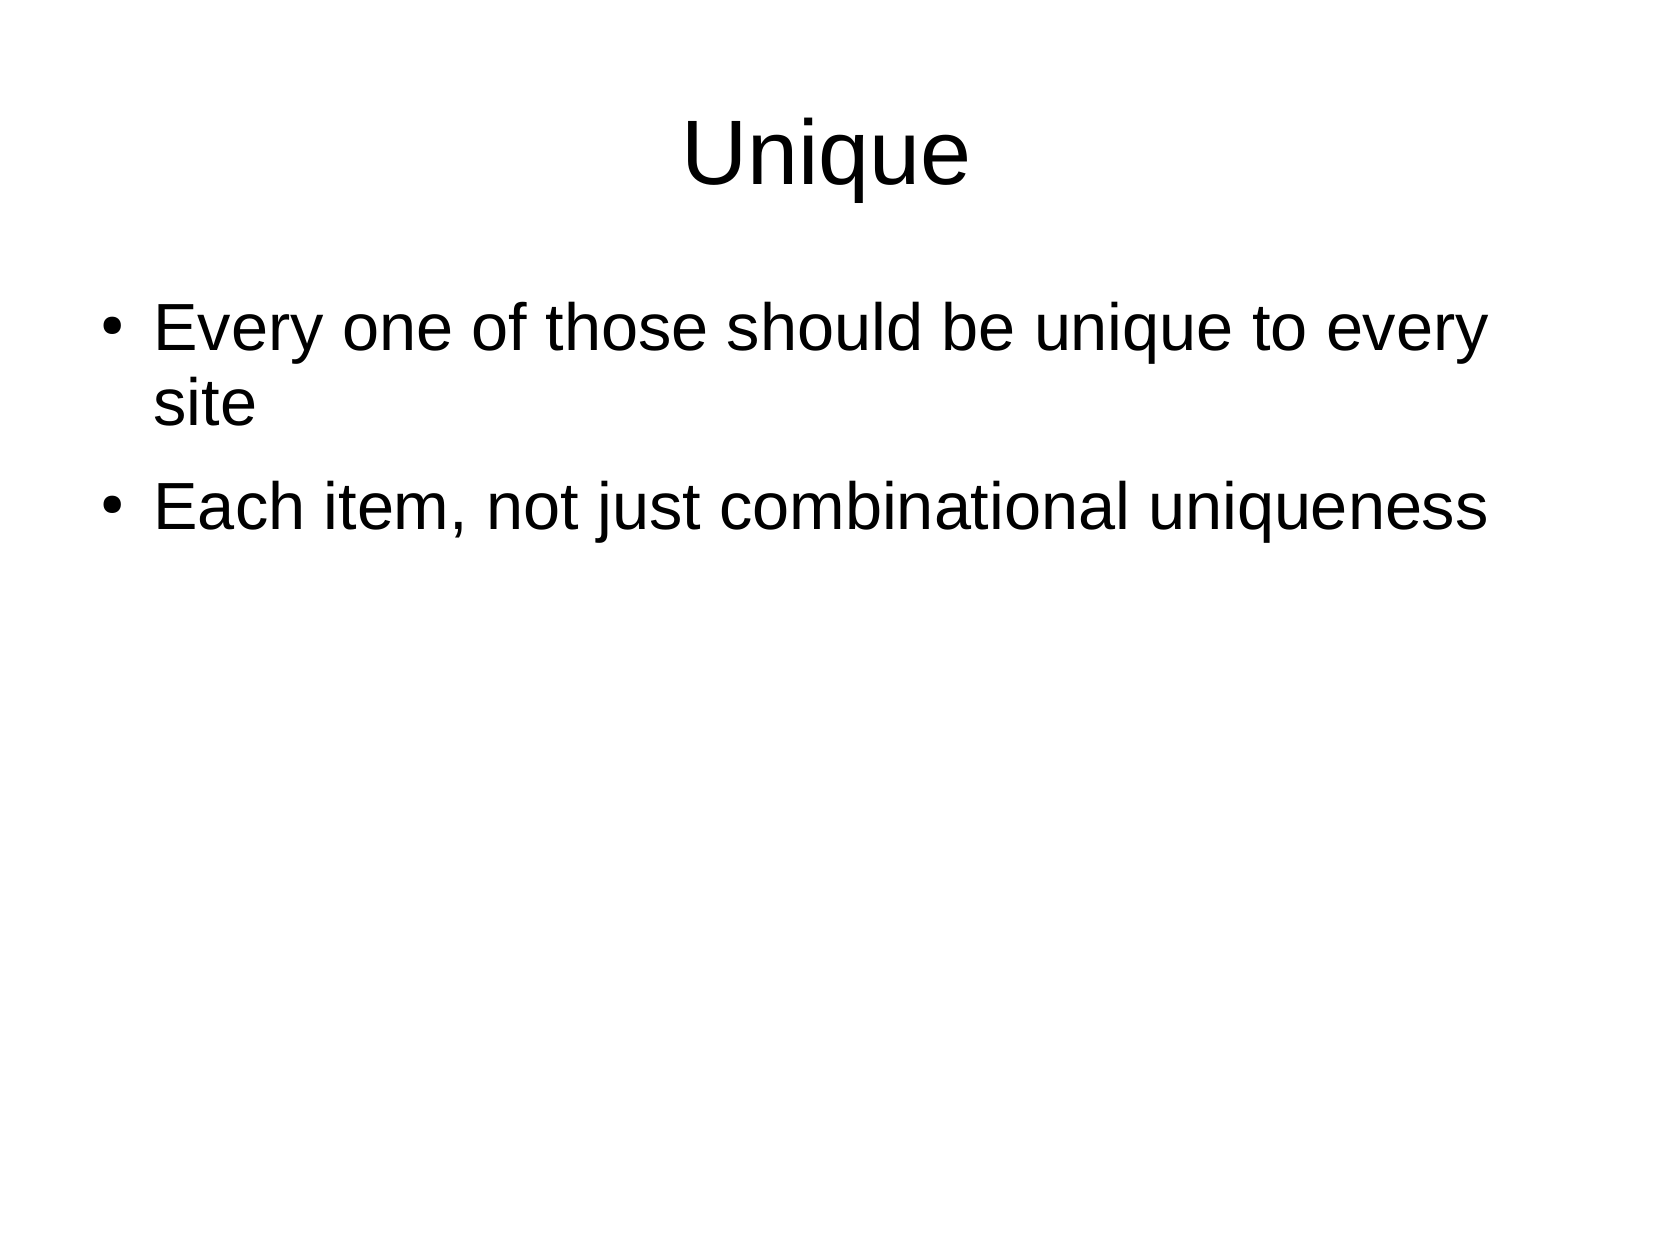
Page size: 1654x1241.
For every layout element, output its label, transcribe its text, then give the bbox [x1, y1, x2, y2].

title Unique [82, 49, 1571, 257]
list Every one of those should be unique to every site Each item, not just combinational uniqueness [82, 290, 1538, 1010]
